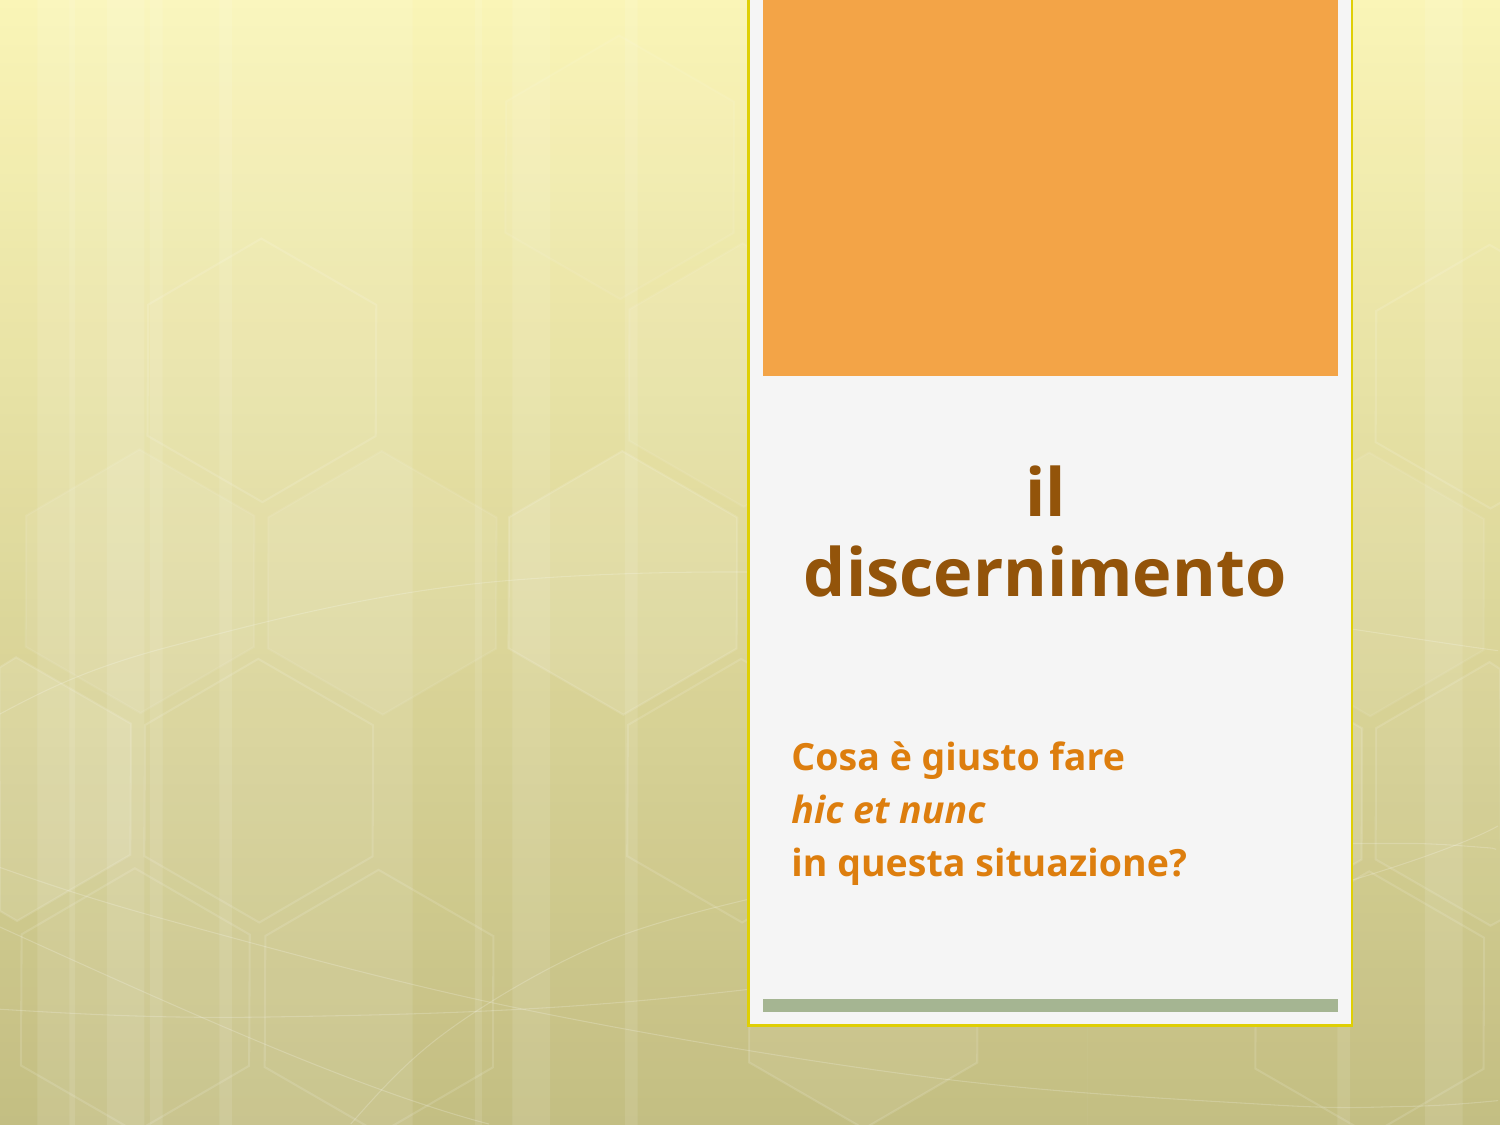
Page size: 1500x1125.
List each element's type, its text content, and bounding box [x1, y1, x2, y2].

subtitle Cosa è giusto fare hic et nunc in questa situazione? [776, 725, 1320, 933]
title il discernimento [773, 338, 1318, 618]
